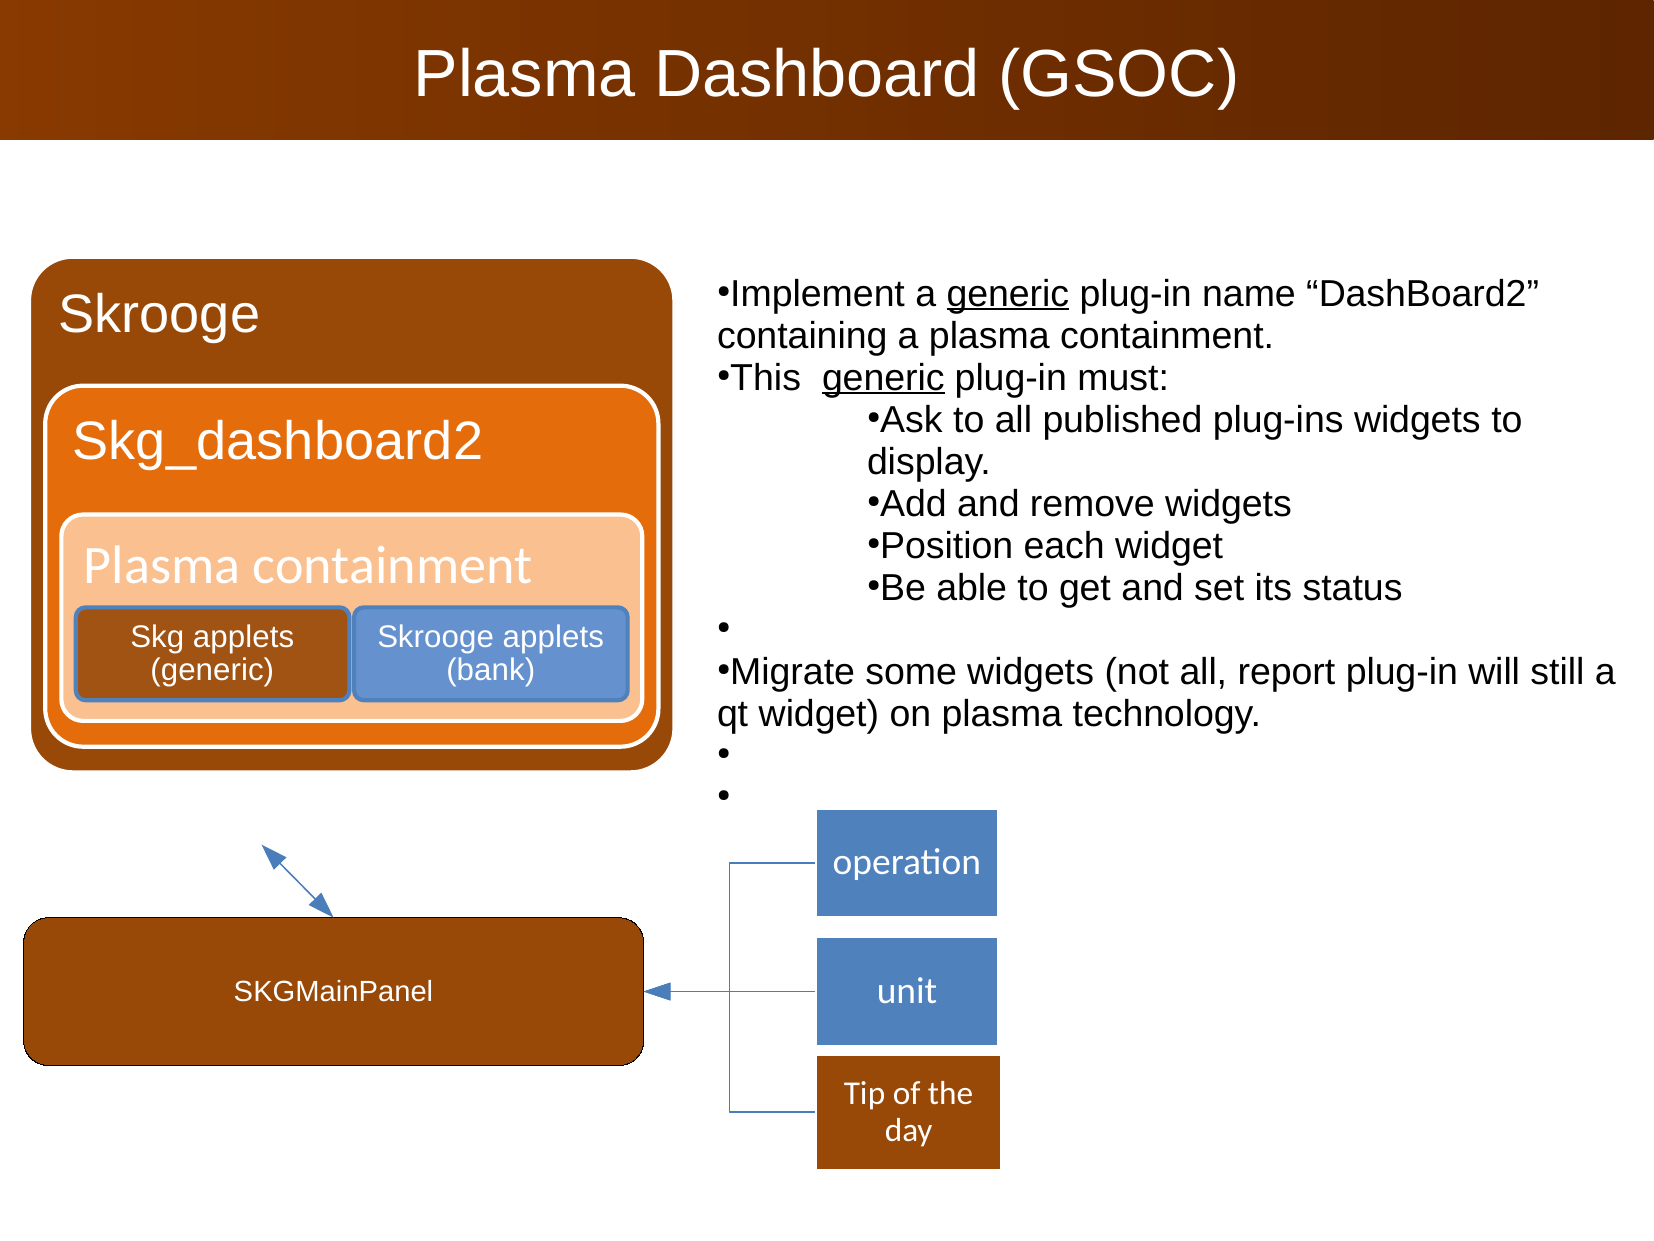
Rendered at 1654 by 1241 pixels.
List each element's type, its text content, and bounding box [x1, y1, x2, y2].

text_box Plasma containment [61, 514, 643, 721]
text_box Skrooge [28, 256, 675, 773]
text_box SKGMainPanel [23, 917, 644, 1066]
title Plasma Dashboard (GSOC) [0, 0, 1654, 140]
text_box Skg_dashboard2 [45, 385, 659, 747]
text_box unit [815, 936, 999, 1047]
text_box Implement a generic plug-in name “DashBoard2” containing a plasma containment. This generic plug-in must: Ask to all published plug-ins widgets to display. Add and remove widgets Position each widget Be able to get and set its status Migrate some widgets (not all, report plug-in will still a qt widget) on plasma technology. [702, 264, 1648, 738]
text_box Skg applets (generic) [75, 607, 350, 701]
text_box operation [815, 808, 999, 918]
text_box Tip of the day [815, 1054, 1003, 1171]
text_box Skrooge applets (bank) [354, 607, 628, 701]
